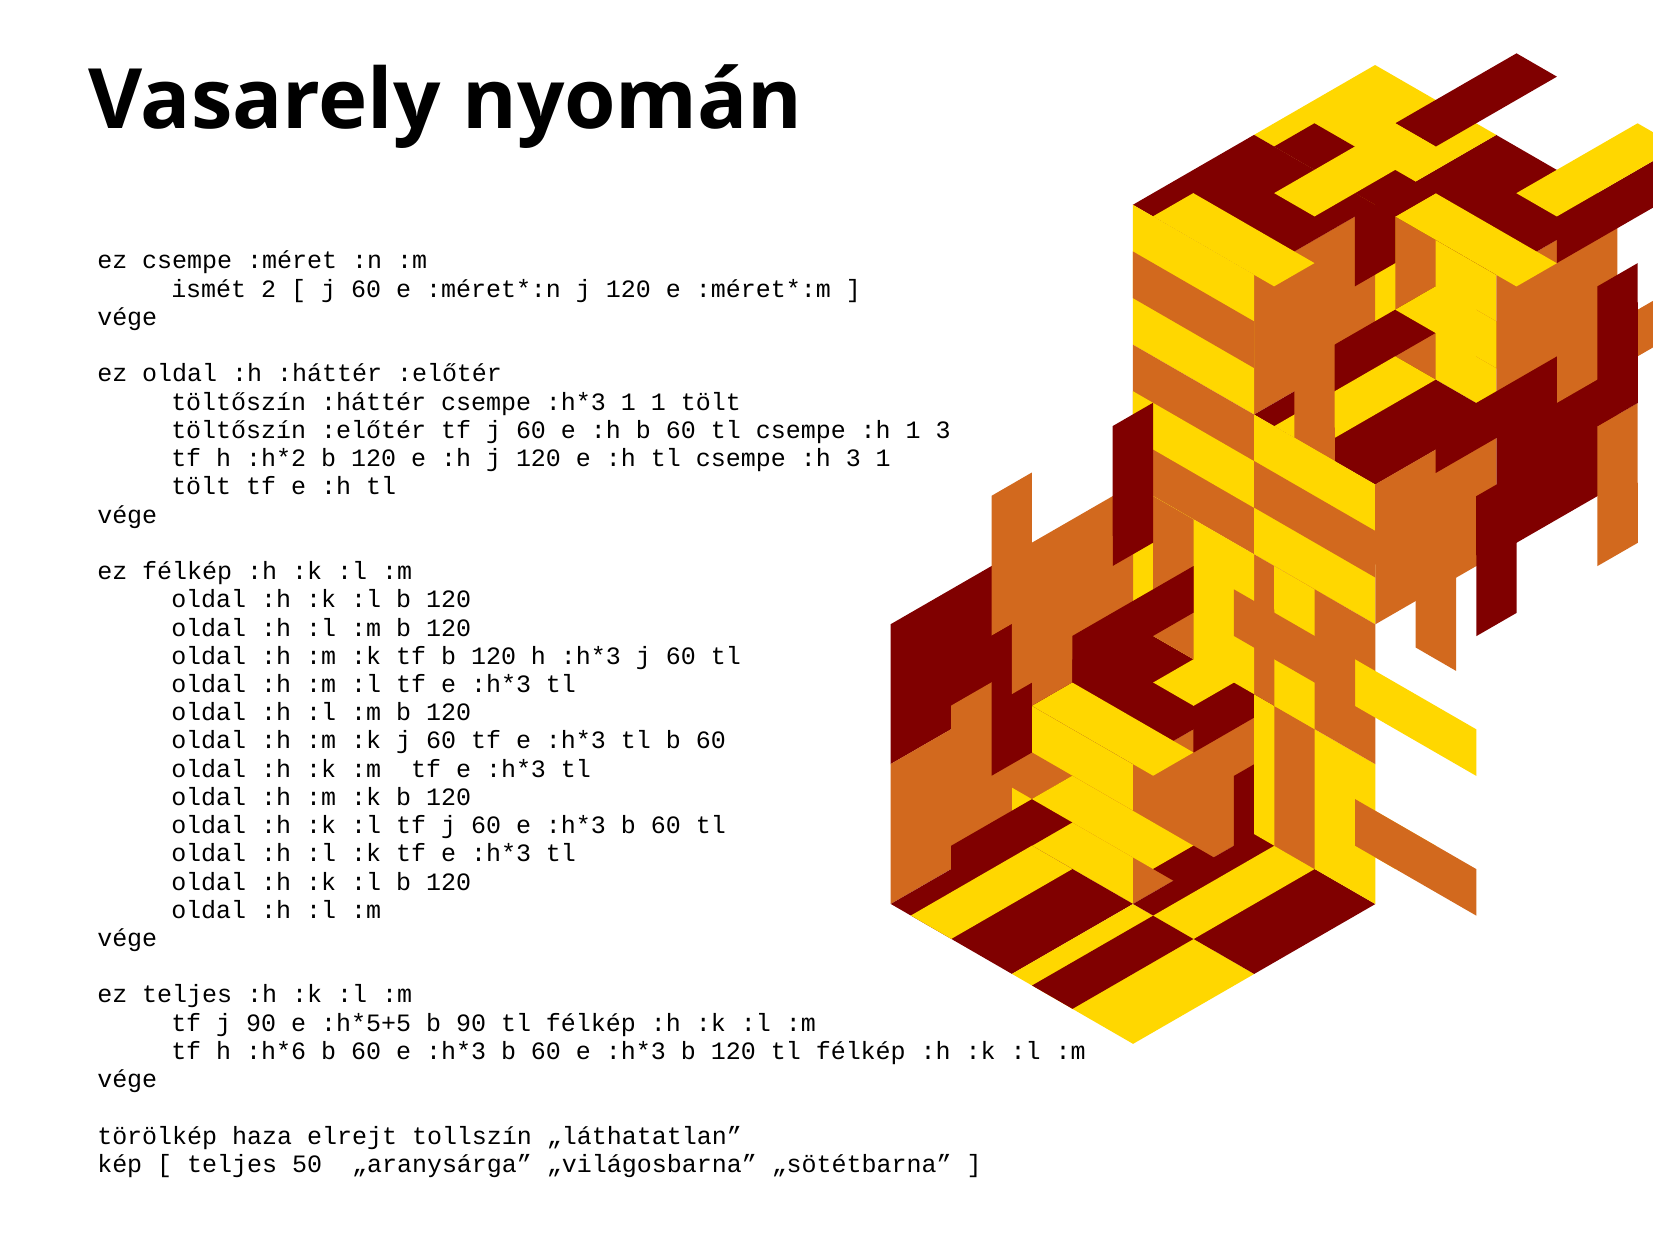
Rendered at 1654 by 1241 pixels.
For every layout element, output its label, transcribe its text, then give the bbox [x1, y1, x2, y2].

text_box ez csempe :méret :n :m ismét 2 [ j 60 e :méret*:n j 120 e :méret*:m ] vége ez oldal :h :háttér :előtér töltőszín :háttér csempe :h*3 1 1 tölt töltőszín :előtér tf j 60 e :h b 60 tl csempe :h 1 3 tf h :h*2 b 120 e :h j 120 e :h tl csempe :h 3 1 tölt tf e :h tl vége ez félkép :h :k :l :m oldal :h :k :l b 120 oldal :h :l :m b 120 oldal :h :m :k tf b 120 h :h*3 j 60 tl oldal :h :m :l tf e :h*3 tl oldal :h :l :m b 120 oldal :h :m :k j 60 tf e :h*3 tl b 60 oldal :h :k :m tf e :h*3 tl oldal :h :m :k b 120 oldal :h :k :l tf j 60 e :h*3 b 60 tl oldal :h :l :k tf e :h*3 tl oldal :h :k :l b 120 oldal :h :l :m vége ez teljes :h :k :l :m tf j 90 e :h*5+5 b 90 tl félkép :h :k :l :m tf h :h*6 b 60 e :h*3 b 60 e :h*3 b 120 tl félkép :h :k :l :m vége törölkép haza elrejt tollszín „láthatatlan” kép [ teljes 50 „aranysárga” „világosbarna” „sötétbarna” ] [82, 240, 1330, 1216]
title Vasarely nyomán [82, 49, 1571, 240]
text_box [890, 53, 1653, 1044]
